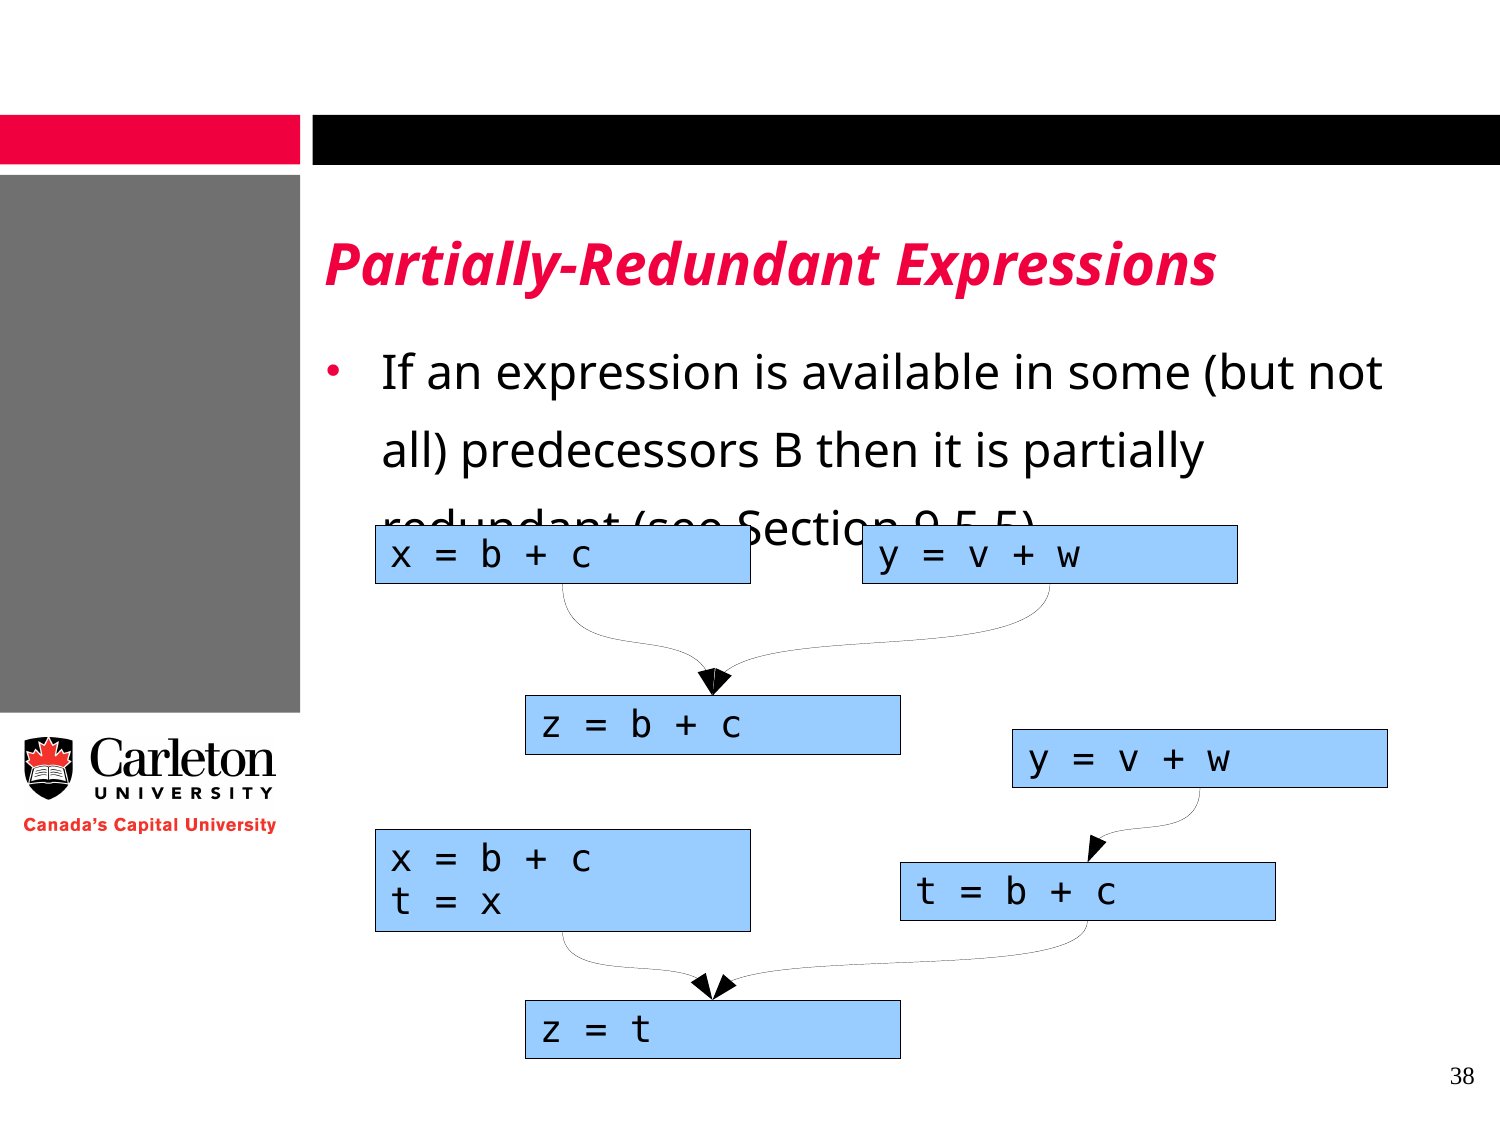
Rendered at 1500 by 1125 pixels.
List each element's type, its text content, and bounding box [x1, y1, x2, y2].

text_box z = t [525, 1000, 901, 1059]
text_box x = b + c [375, 525, 751, 584]
title Partially-Redundant Expressions [324, 187, 1450, 324]
picture [24, 737, 276, 834]
text_box x = b + c t = x [375, 829, 751, 932]
text_box y = v + w [1012, 729, 1388, 788]
text_box z = b + c [525, 695, 901, 755]
text_box t = b + c [900, 862, 1276, 921]
text_box y = v + w [862, 525, 1238, 584]
list If an expression is available in some (but not all) predecessors B then it is partially redundant (see Section 9.5.5) [324, 324, 1450, 1036]
